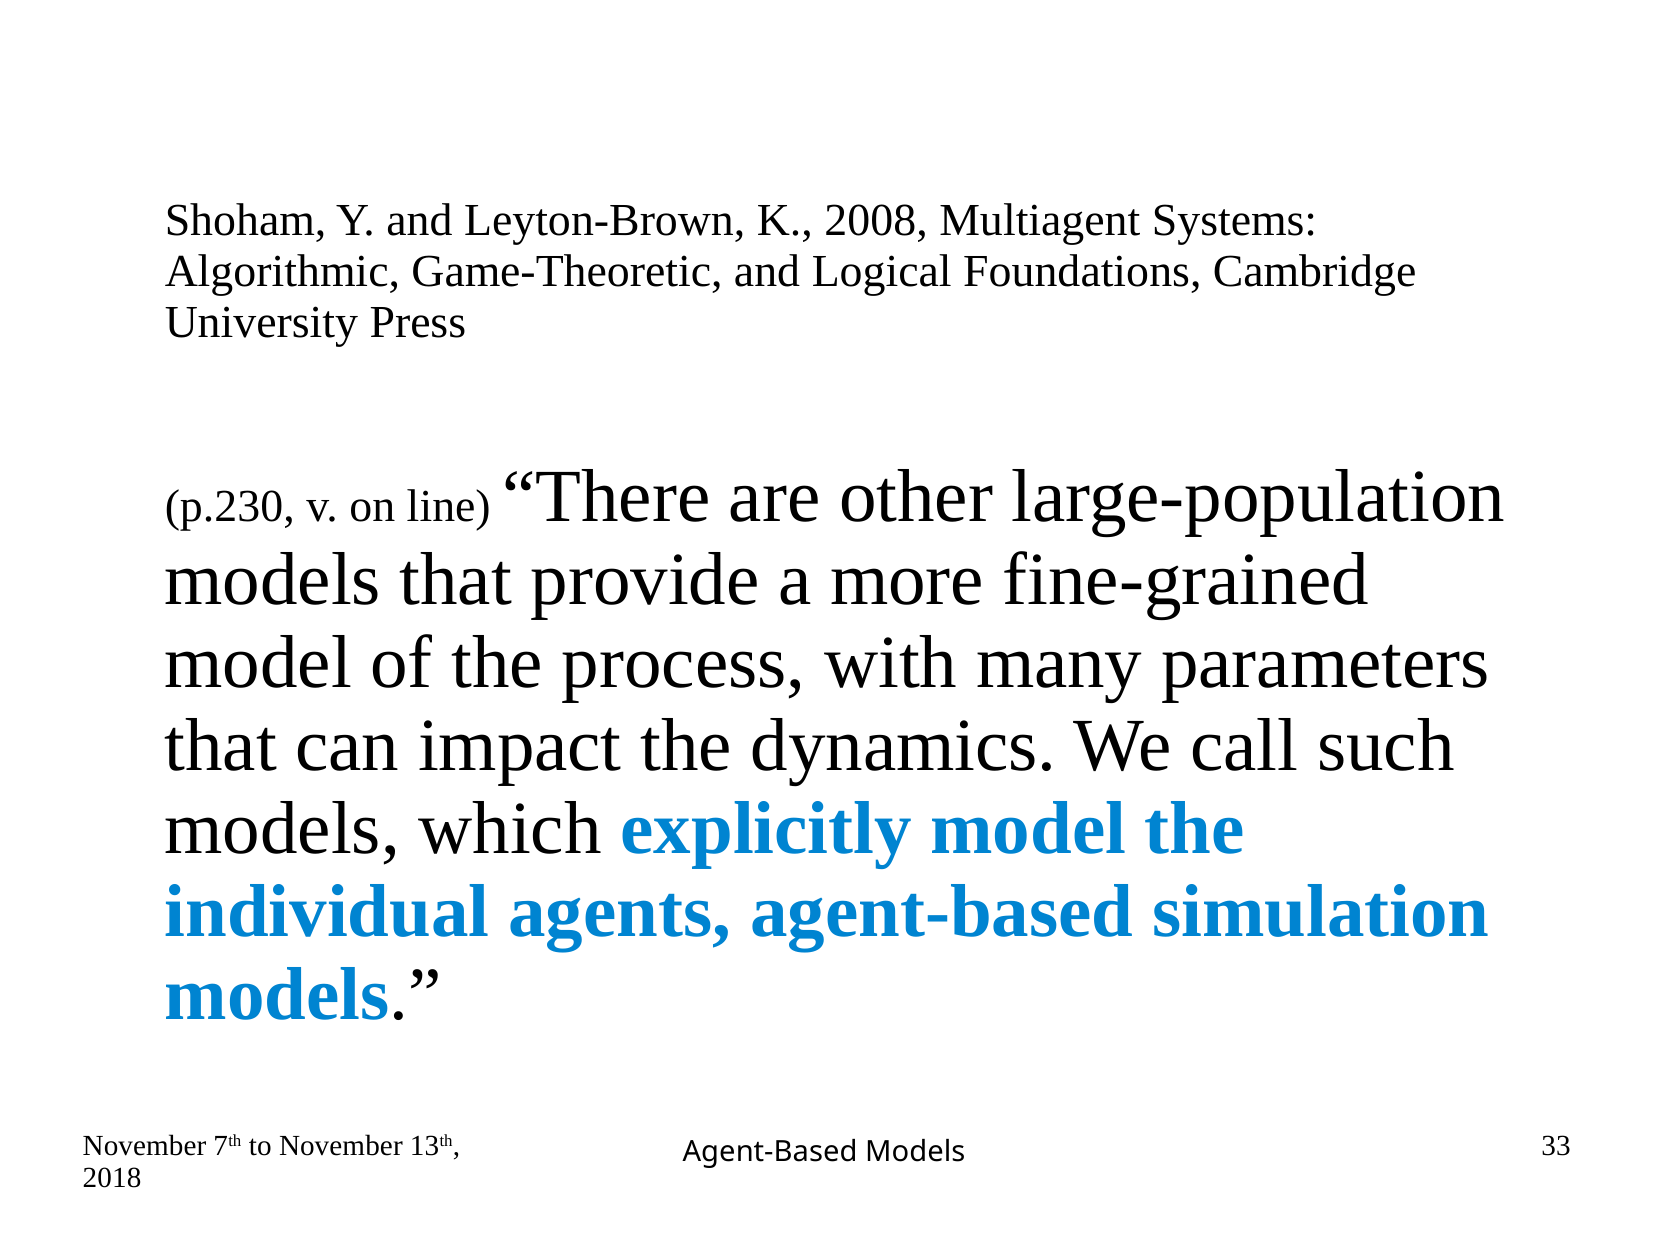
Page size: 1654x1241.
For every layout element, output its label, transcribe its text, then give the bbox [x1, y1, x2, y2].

text_box Shoham, Y. and Leyton-Brown, K., 2008, Multiagent Systems: Algorithmic, Game-Theoretic, and Logical Foundations, Cambridge University Press [150, 187, 1463, 355]
text_box (p.230, v. on line) “There are other large-population models that provide a more fine-grained model of the process, with many parameters that can impact the dynamics. We call such models, which explicitly model the individual agents, agent-based simulation models.” [150, 447, 1538, 1043]
